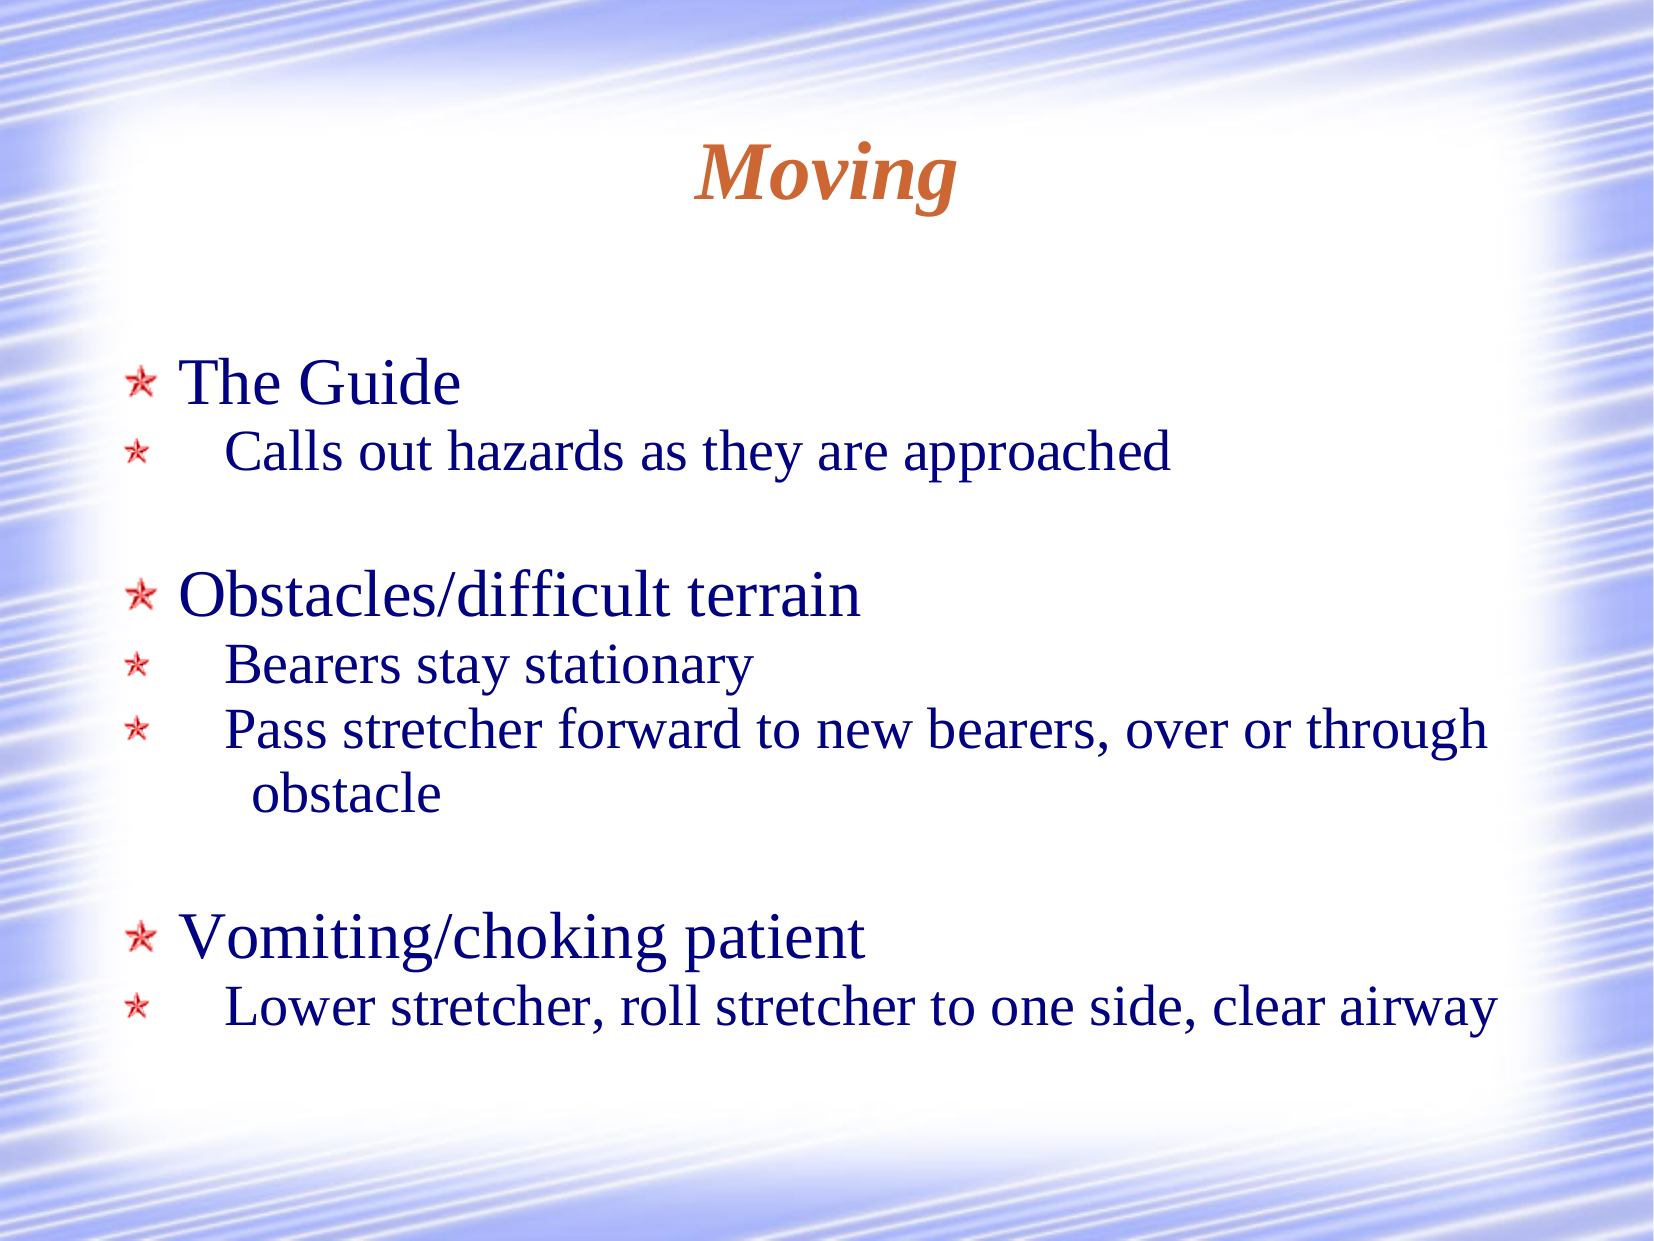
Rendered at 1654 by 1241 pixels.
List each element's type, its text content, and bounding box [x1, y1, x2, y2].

picture [0, 0, 1654, 1241]
list The Guide Calls out hazards as they are approached Obstacles/difficult terrain Bearers stay stationary Pass stretcher forward to new bearers, over or through obstacle Vomiting/choking patient Lower stretcher, roll stretcher to one side, clear airway [121, 344, 1534, 1065]
title Moving [121, 67, 1534, 275]
